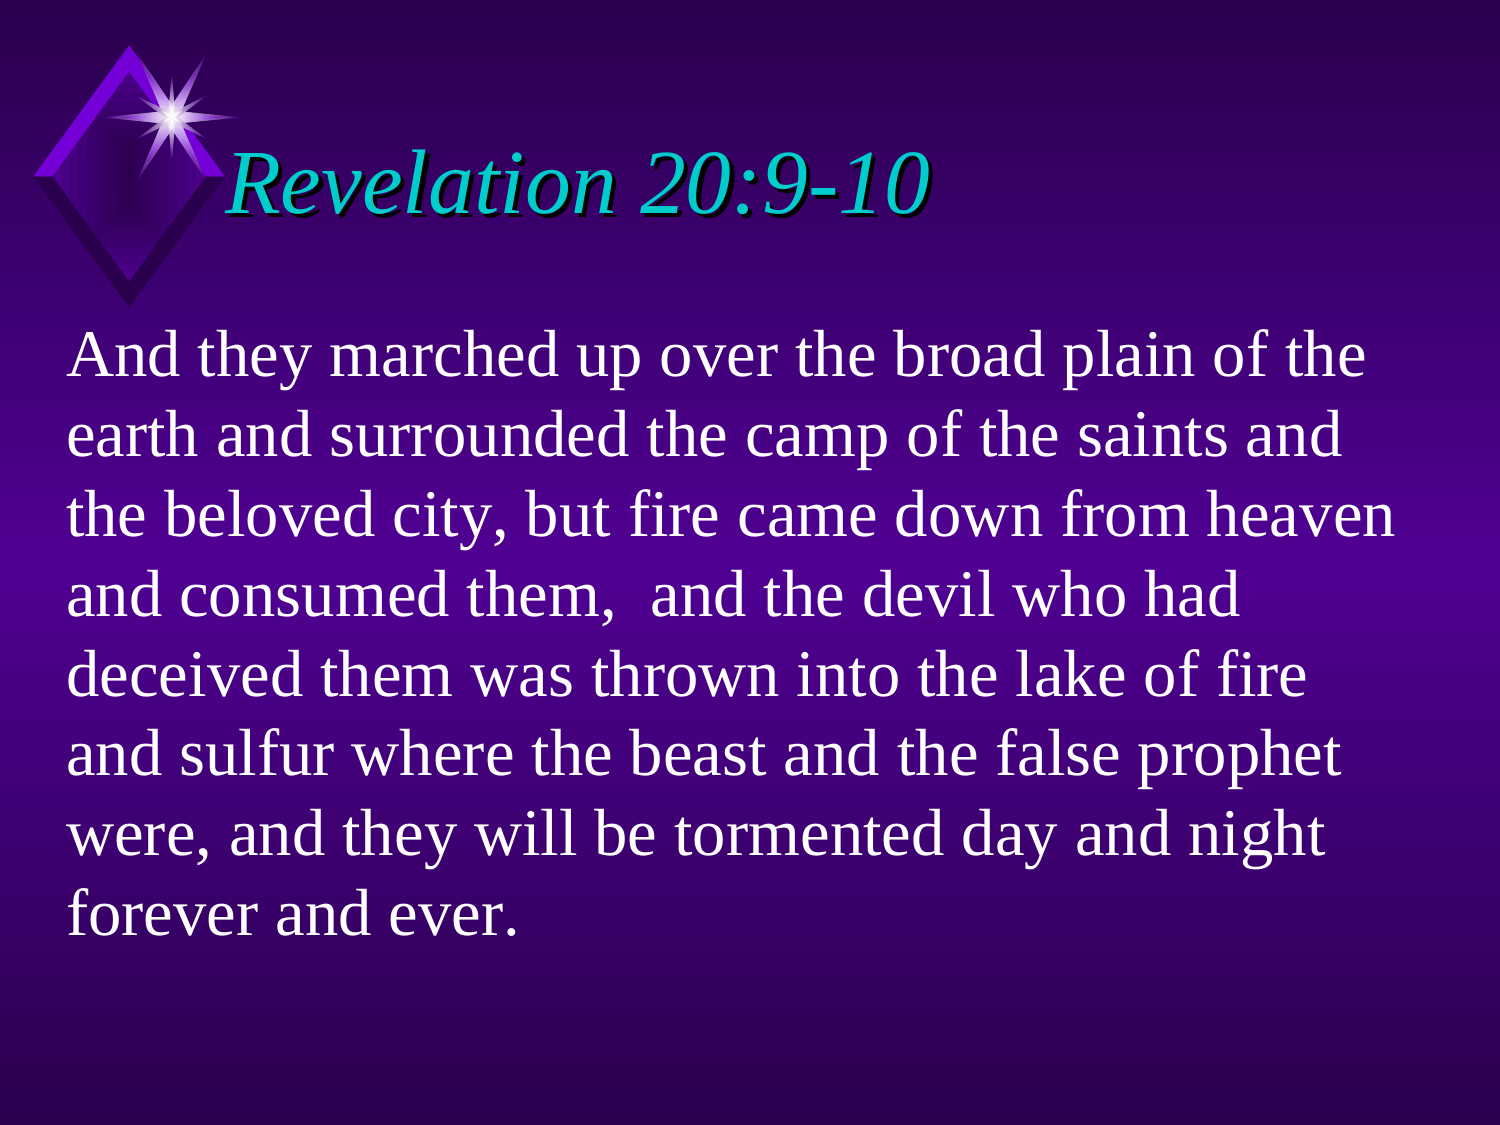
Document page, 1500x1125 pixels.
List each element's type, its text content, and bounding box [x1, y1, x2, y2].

title Revelation 20:9-10 [224, 72, 1388, 293]
text_box And they marched up over the broad plain of the earth and surrounded the camp of the saints and the beloved city, but fire came down from heaven and consumed them, and the devil who had deceived them was thrown into the lake of fire and sulfur where the beast and the false prophet were, and they will be tormented day and night forever and ever. [51, 302, 1439, 957]
